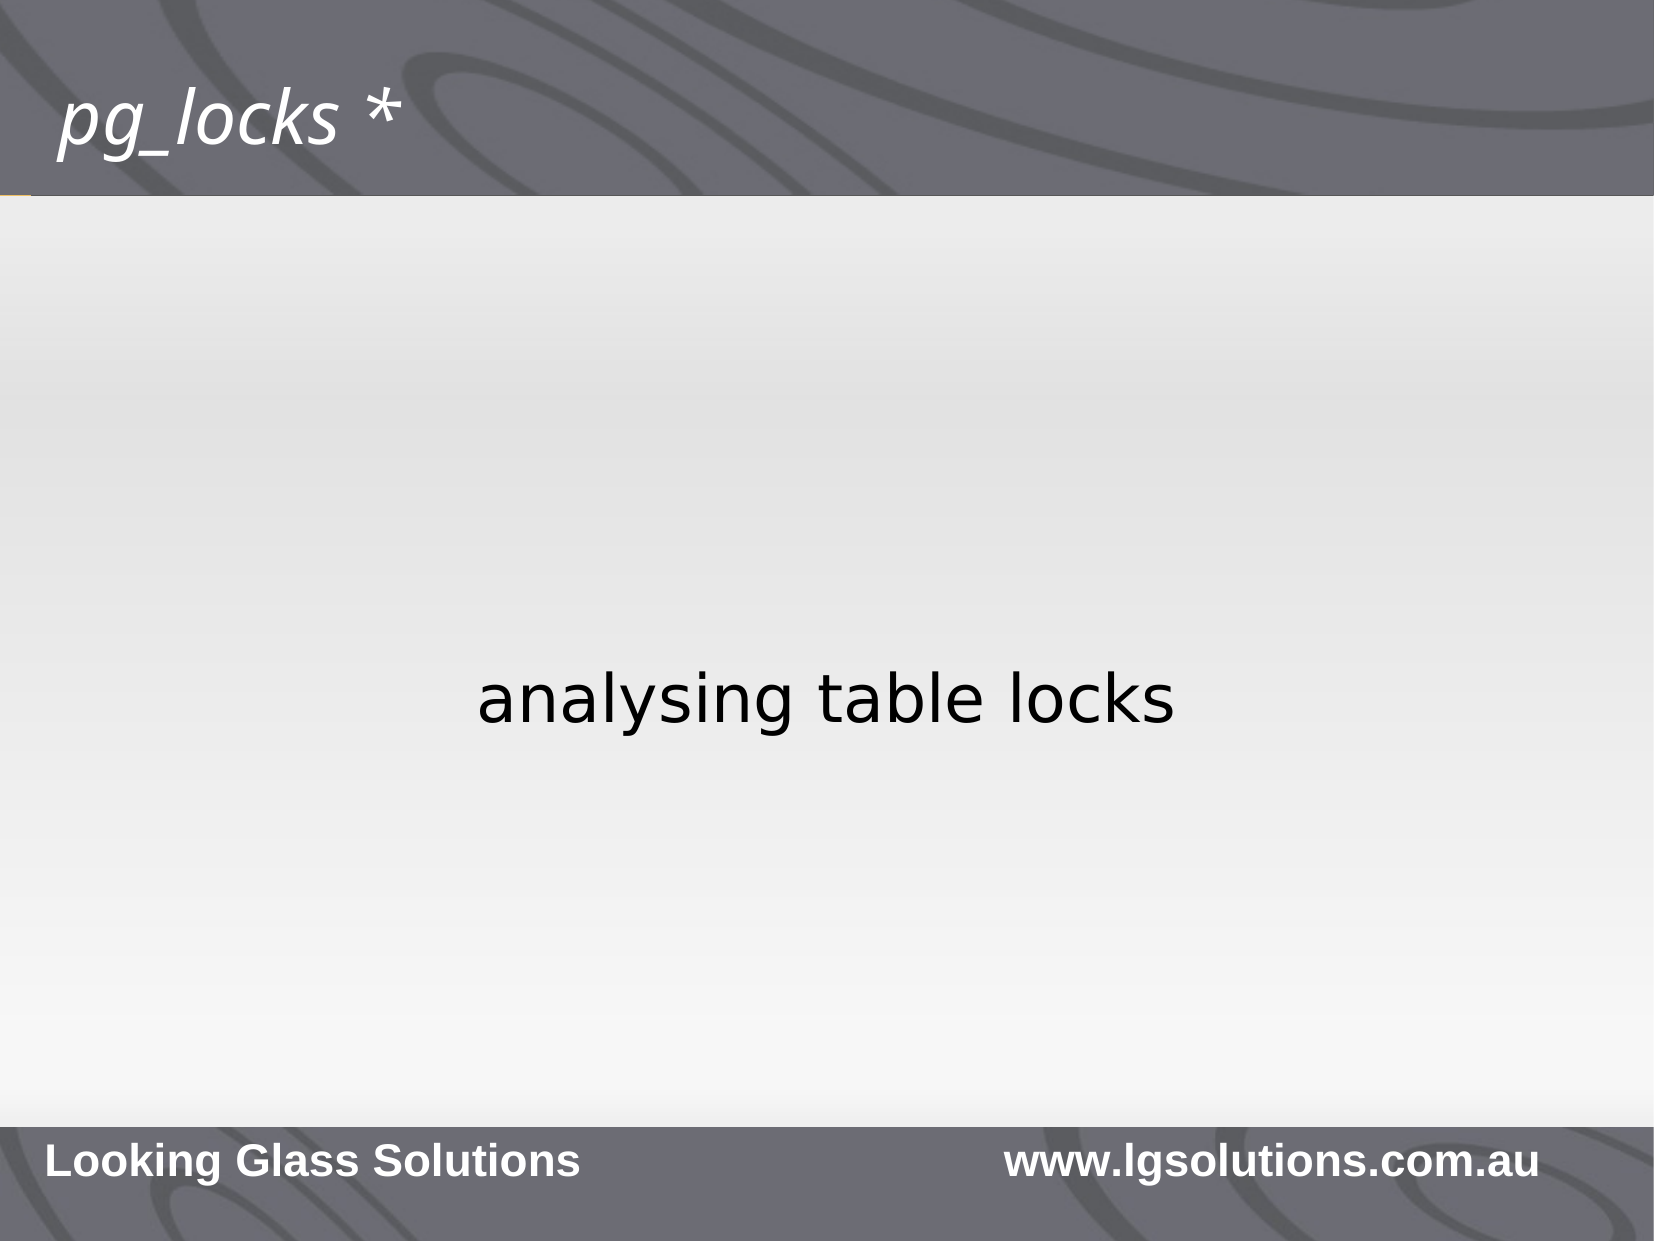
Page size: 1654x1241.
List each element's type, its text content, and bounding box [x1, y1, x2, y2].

picture [0, 0, 1654, 1241]
title pg_locks * [59, 48, 1270, 182]
subtitle analysing table locks [82, 297, 1571, 1102]
